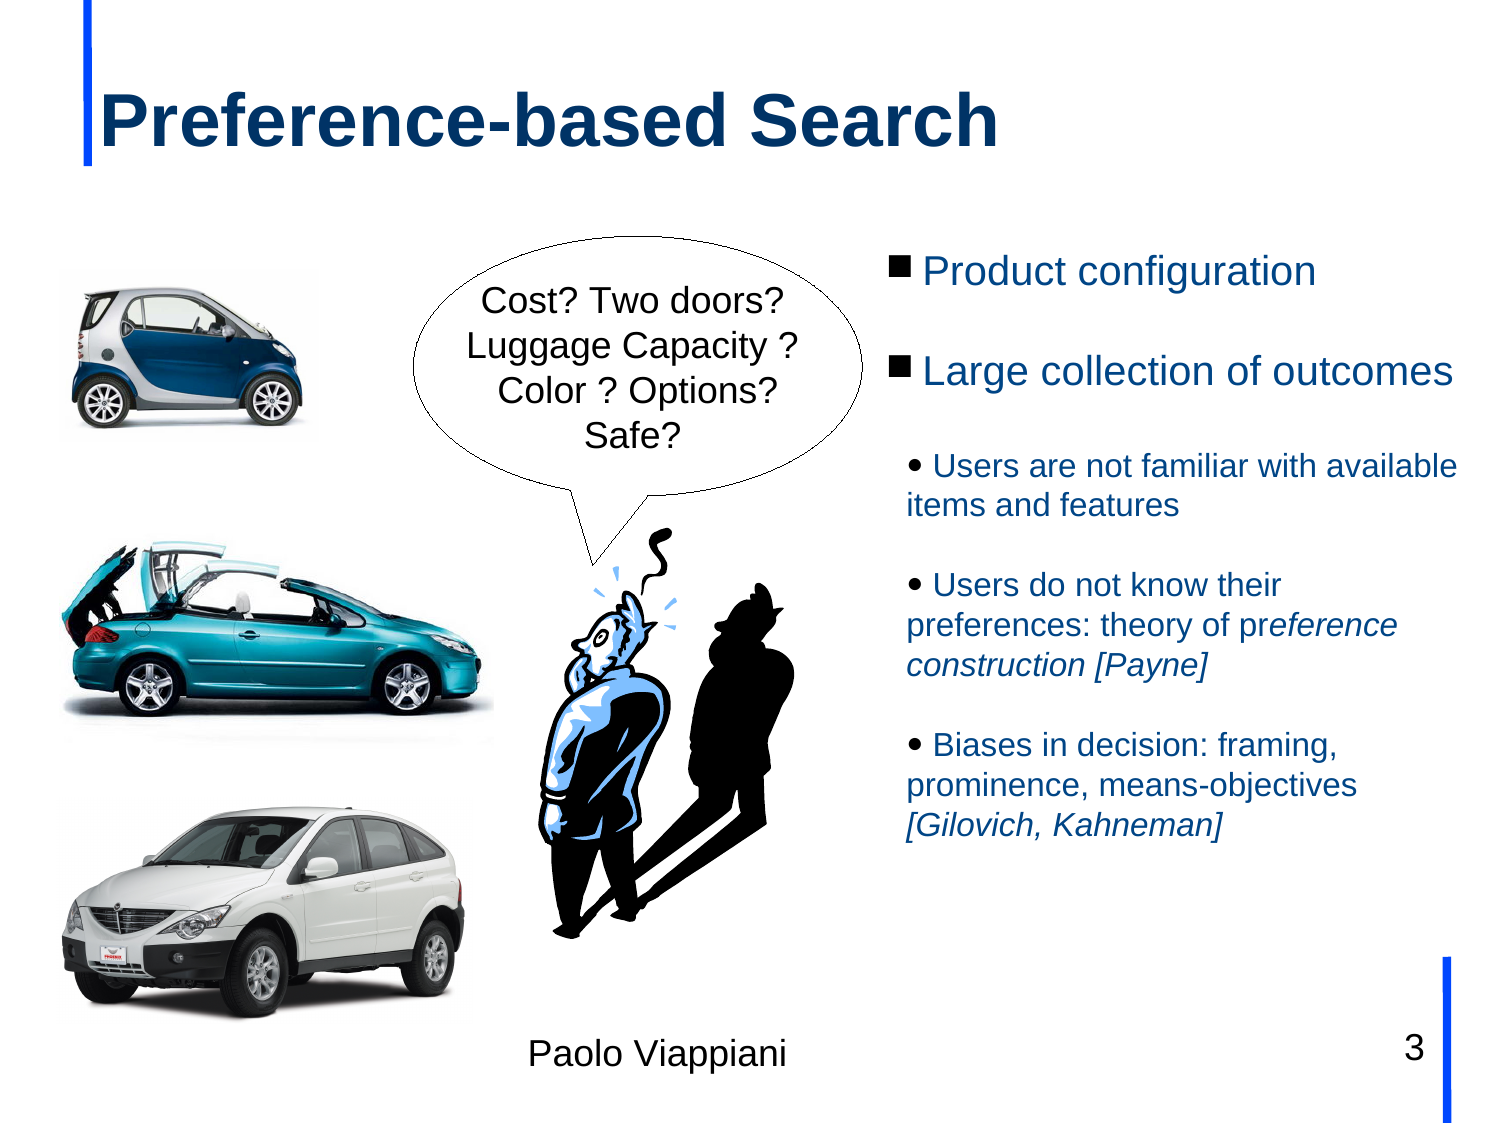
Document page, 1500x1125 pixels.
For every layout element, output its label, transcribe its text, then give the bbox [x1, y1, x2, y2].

picture [56, 797, 473, 1024]
picture [537, 527, 797, 939]
text_box Cost? Two doors? Luggage Capacity ? Color ? Options? Safe? [413, 236, 863, 566]
title Preference-based Search [99, 24, 1438, 213]
text_box Product configuration Large collection of outcomes Users are not familiar with available items and features Users do not know their preferences: theory of preference construction [Payne] Biases in decision: framing, prominence, means-objectives [Gilovich, Kahneman] [873, 236, 1477, 967]
picture [59, 269, 494, 765]
